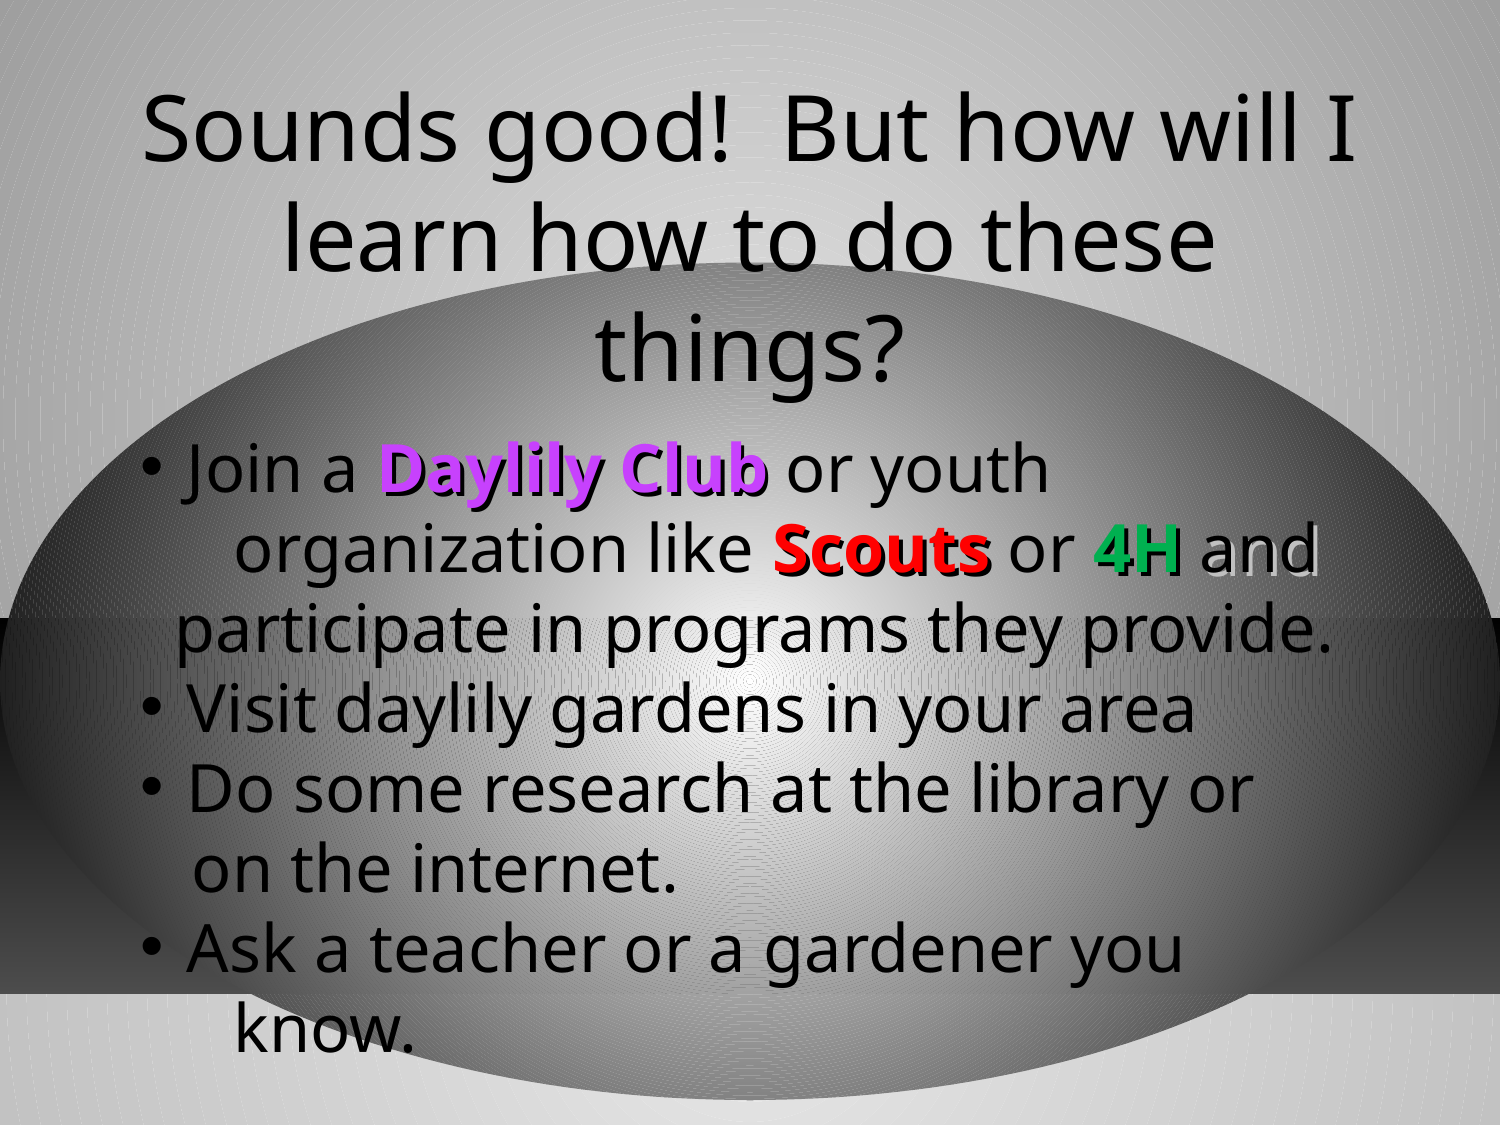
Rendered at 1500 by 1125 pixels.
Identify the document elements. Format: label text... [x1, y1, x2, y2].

text_box Join a Daylily Club or youth organization like Scouts or 4H and participate in programs they provide. Visit daylily gardens in your area Do some research at the library or on the internet. Ask a teacher or a gardener you know. [125, 418, 1363, 1080]
text_box Sounds good! But how will I learn how to do these things? [125, 62, 1376, 411]
